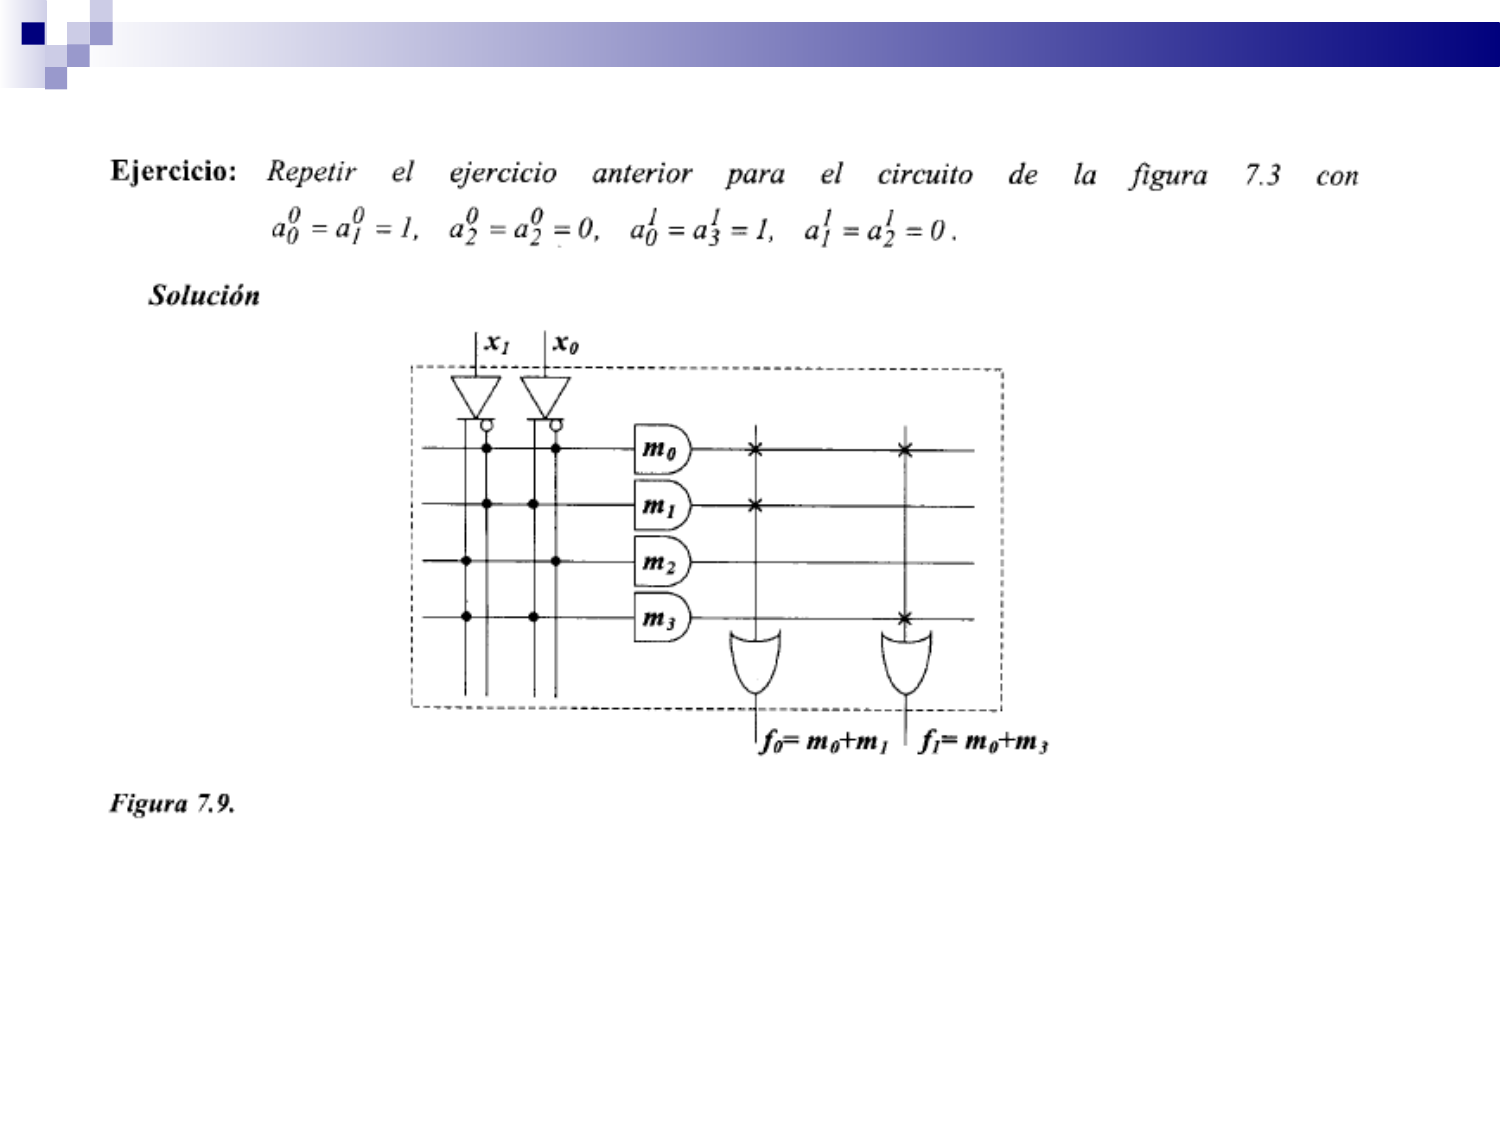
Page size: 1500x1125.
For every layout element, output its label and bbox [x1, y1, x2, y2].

picture [76, 148, 1412, 825]
